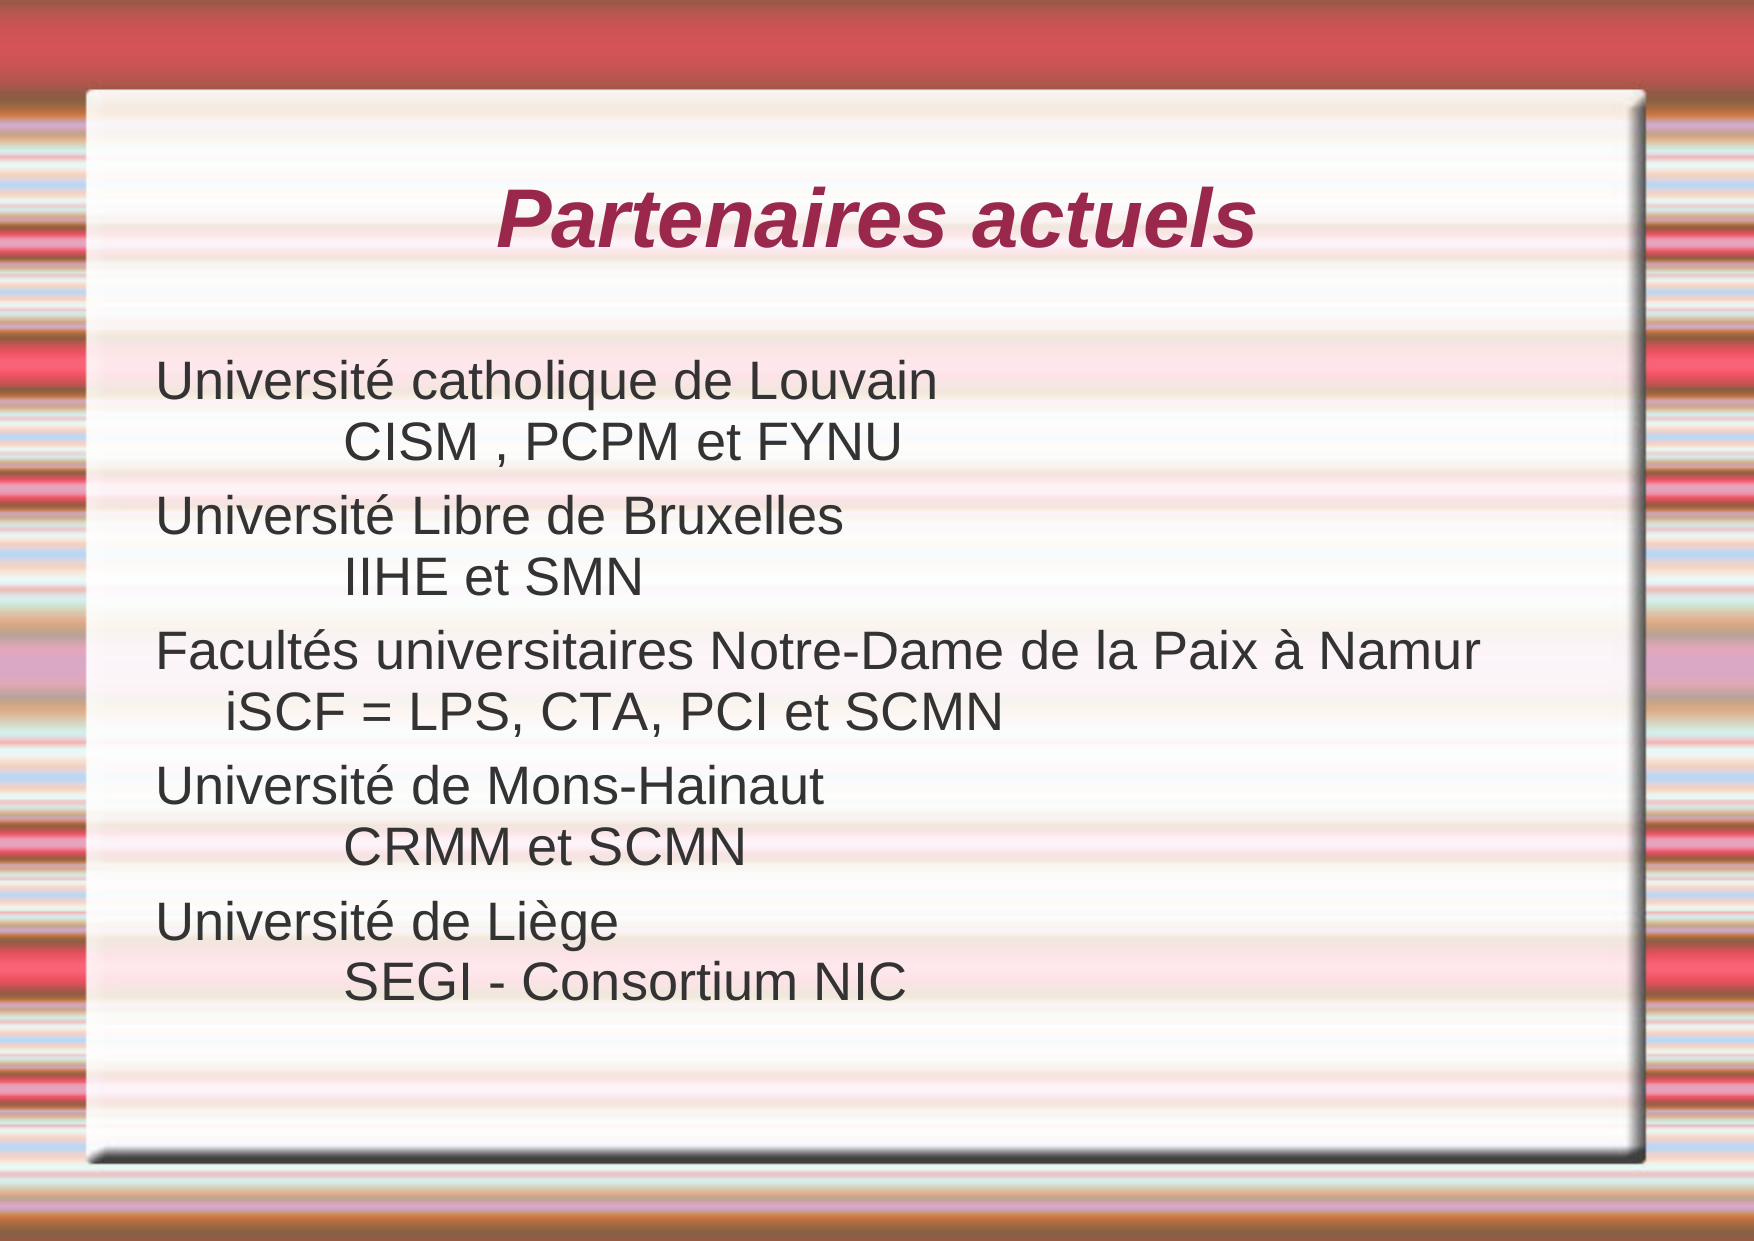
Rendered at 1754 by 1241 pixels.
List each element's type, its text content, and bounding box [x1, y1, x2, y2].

picture [0, 0, 1754, 1241]
title Partenaires actuels [128, 114, 1627, 322]
list Université catholique de Louvain CISM , PCPM et FYNU Université Libre de Bruxelles IIHE et SMN Facultés universitaires Notre-Dame de la Paix à Namur iSCF = LPS, CTA, PCI et SCMN Université de Mons-Hainaut CRMM et SCMN Université de Liège SEGI - Consortium NIC [143, 350, 1608, 1133]
